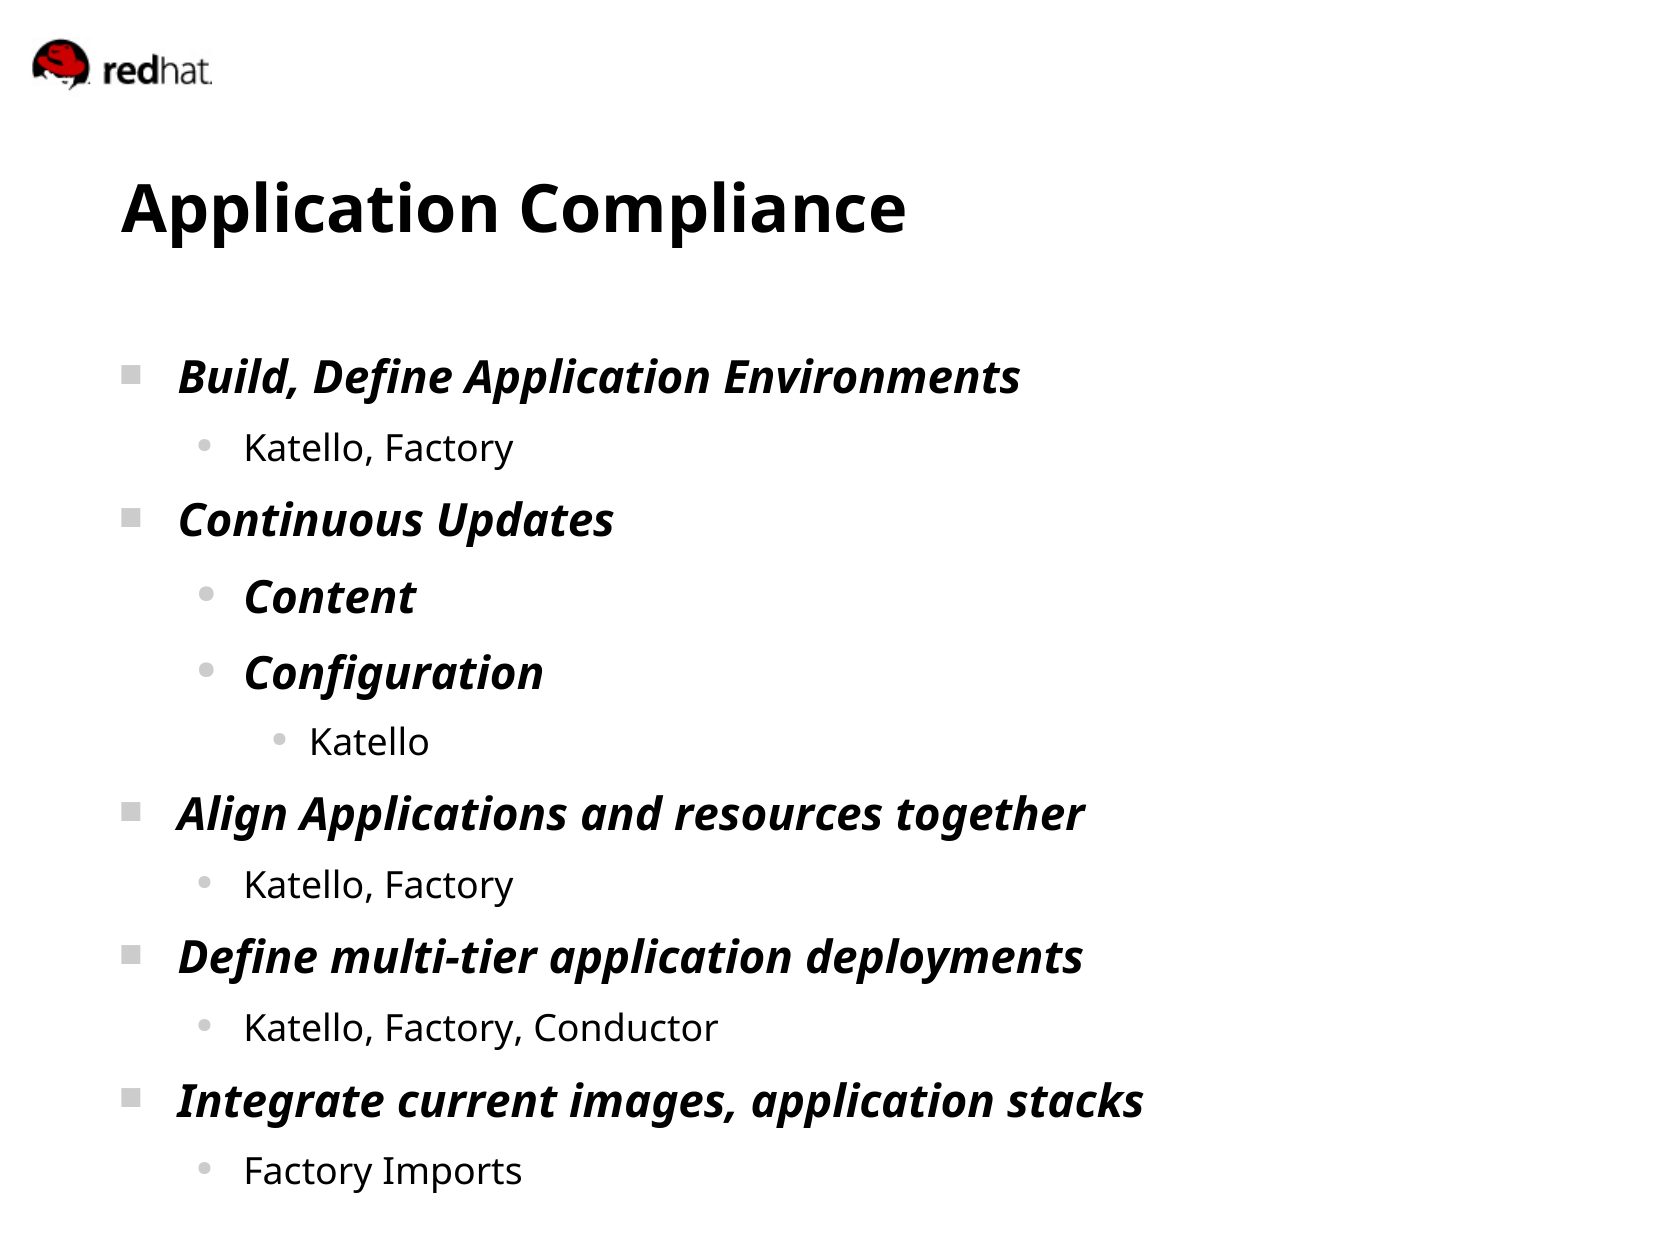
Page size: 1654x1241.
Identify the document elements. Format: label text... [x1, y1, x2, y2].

list Build, Define Application Environments Katello, Factory Continuous Updates Content Configuration Katello Align Applications and resources together Katello, Factory Define multi-tier application deployments Katello, Factory, Conductor Integrate current images, application stacks Factory Imports [121, 344, 1534, 1184]
picture [31, 37, 212, 98]
title Application Compliance [121, 102, 1534, 310]
